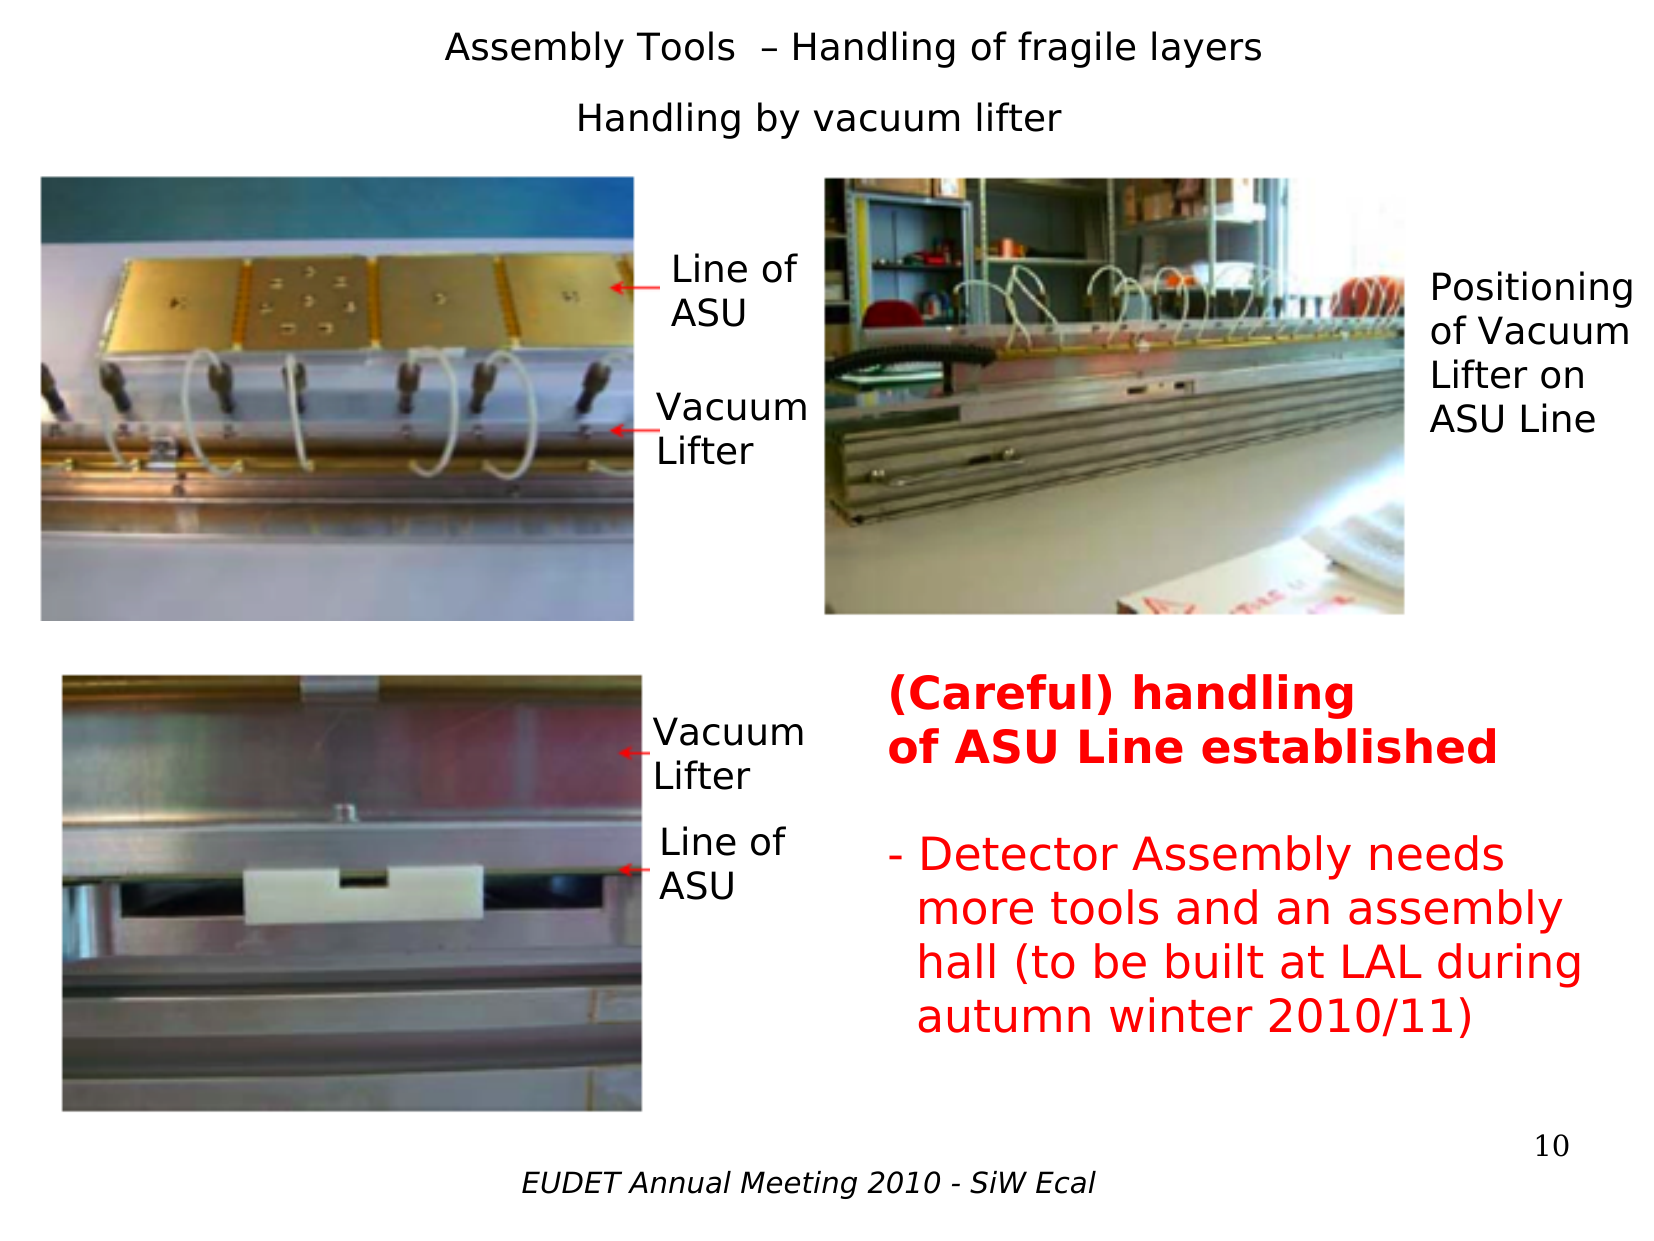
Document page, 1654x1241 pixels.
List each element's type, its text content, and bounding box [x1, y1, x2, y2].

text_box Positioning of Vacuum Lifter on ASU Line [1414, 257, 1654, 449]
picture [818, 174, 1410, 625]
text_box Handling by vacuum lifter [561, 88, 1078, 148]
text_box Line of ASU [644, 812, 801, 916]
text_box Vacuum Lifter [640, 377, 824, 481]
text_box (Careful) handling of ASU Line established - Detector Assembly needs more tools and an assembly hall (to be built at LAL during autumn winter 2010/11) [872, 658, 1599, 1159]
picture [58, 671, 650, 1123]
picture [29, 170, 660, 621]
text_box Assembly Tools – Handling of fragile layers [429, 17, 1279, 77]
text_box Line of ASU [656, 239, 813, 343]
text_box Vacuum Lifter [637, 702, 833, 806]
